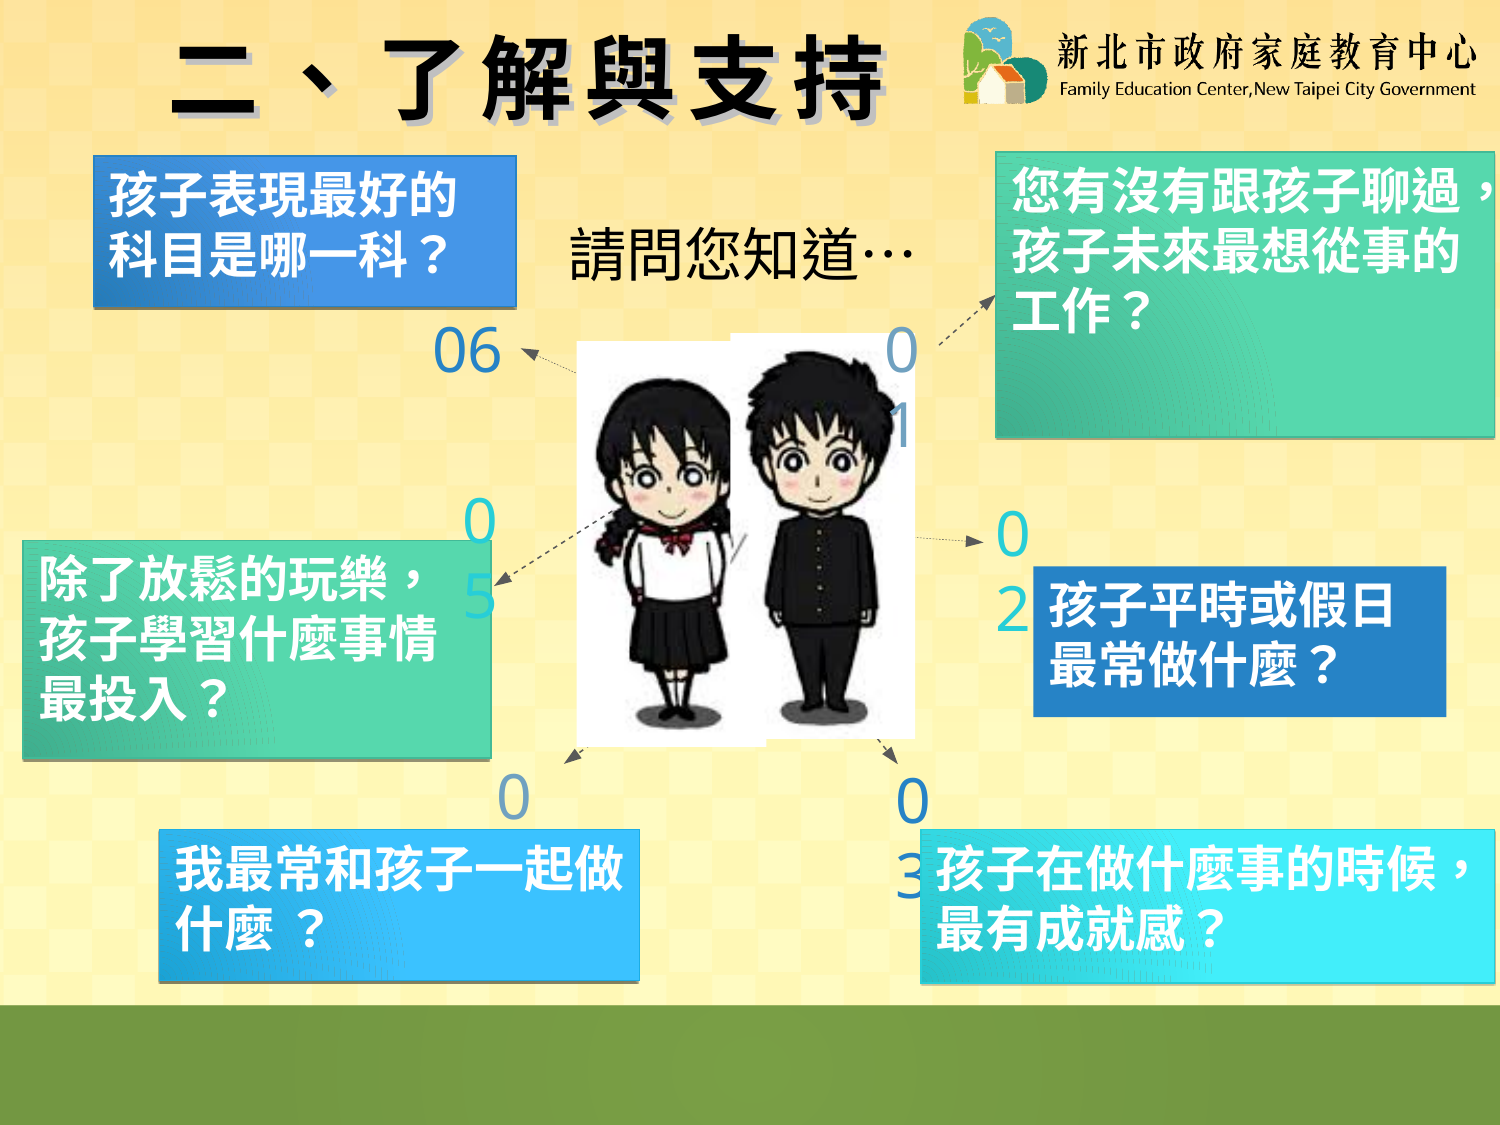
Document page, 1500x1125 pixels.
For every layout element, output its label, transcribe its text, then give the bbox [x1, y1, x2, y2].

text_box 孩子平時或假日 最常做什麼？ [1033, 566, 1447, 718]
text_box 04 [481, 749, 576, 829]
text_box 孩子表現最好的科目是哪一科？ [93, 155, 517, 307]
text_box 05 [447, 474, 547, 641]
text_box 您有沒有跟孩子聊過， 孩子未來最想從事的工作？ [996, 152, 1495, 437]
text_box 02 [980, 486, 1076, 653]
text_box 二、了解與支持 [152, 13, 1084, 140]
text_box 01 [869, 302, 964, 470]
text_box 06 [417, 302, 521, 394]
text_box 我最常和孩子一起做什麼 ？ [159, 829, 640, 981]
text_box 請問您知道… [553, 210, 959, 297]
text_box 除了放鬆的玩樂， 孩子學習什麼事情最投入？ [23, 540, 491, 759]
text_box 03 [880, 753, 975, 921]
picture [576, 333, 916, 747]
text_box 孩子在做什麼事的時候， 最有成就感？ [920, 829, 1495, 983]
